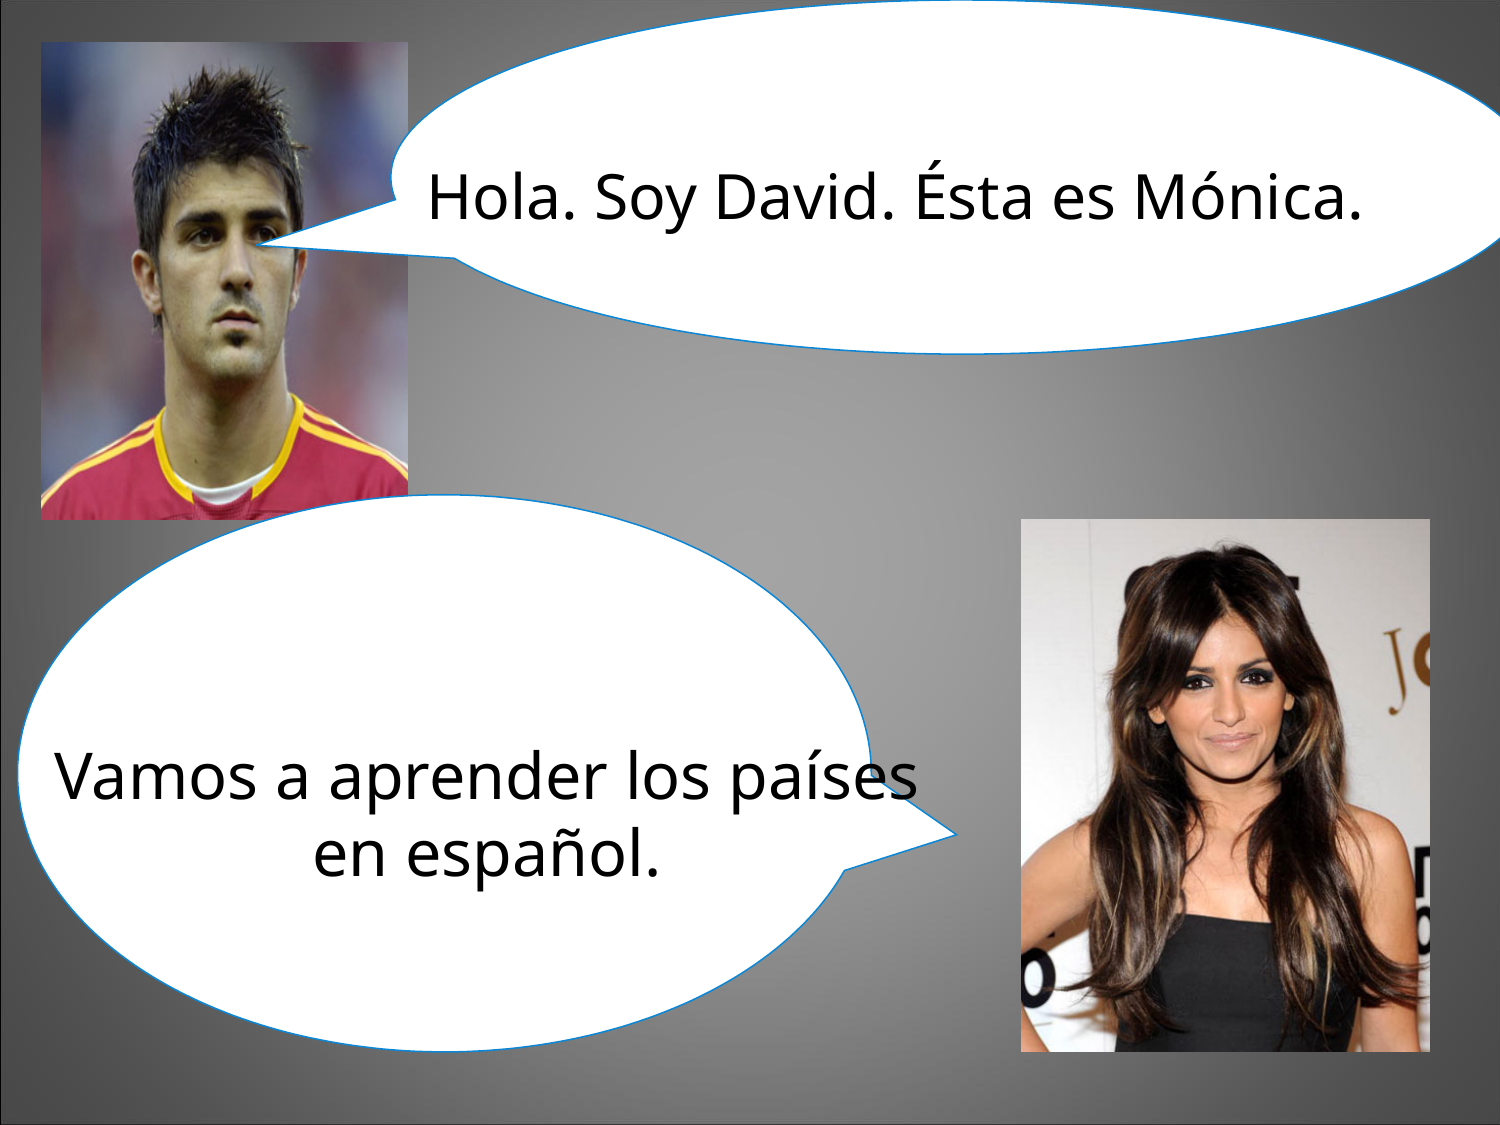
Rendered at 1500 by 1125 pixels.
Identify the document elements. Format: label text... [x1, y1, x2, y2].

text_box Hola. Soy David. Ésta es Mónica. [255, 0, 1500, 355]
text_box Vamos a aprender los países en español. [17, 494, 957, 1052]
picture [0, 0, 1500, 1125]
picture [1026, 0, 1500, 115]
